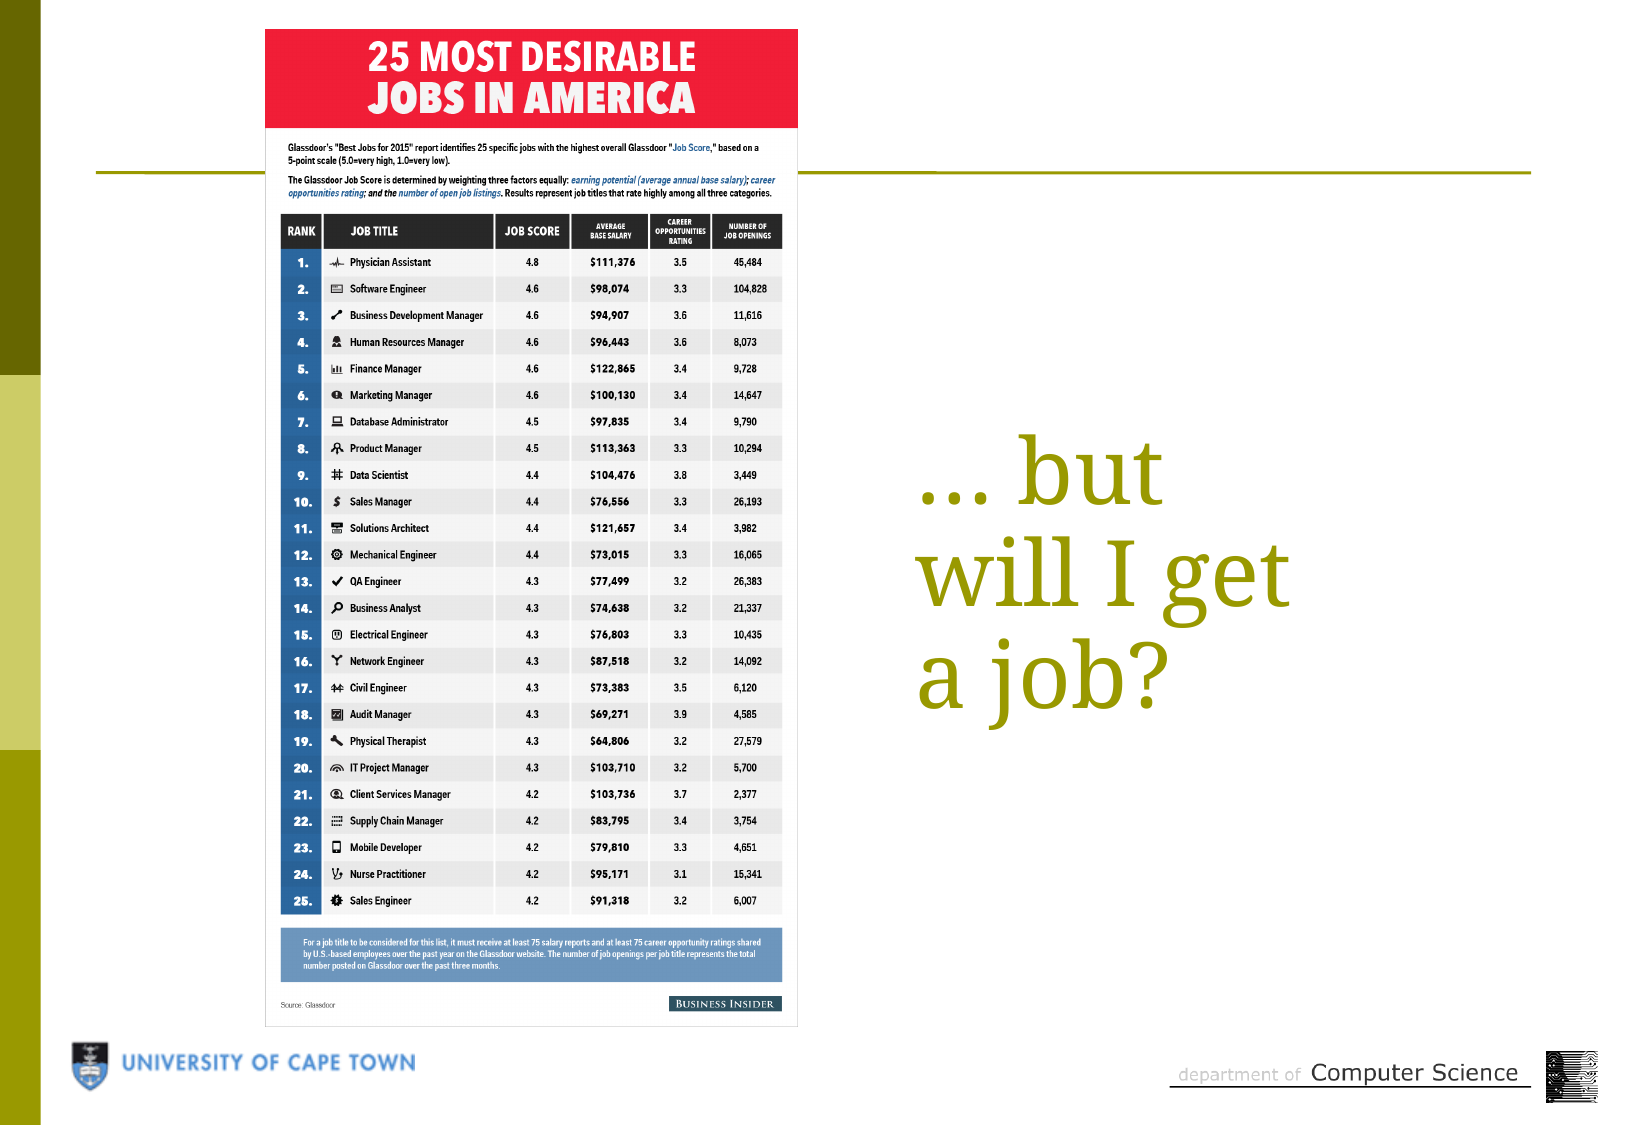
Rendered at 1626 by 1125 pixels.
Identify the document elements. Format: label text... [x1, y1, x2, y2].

picture [1546, 1051, 1598, 1103]
picture [61, 29, 798, 1103]
picture [1169, 1043, 1532, 1091]
title … but will I get a job? [915, 177, 1329, 975]
